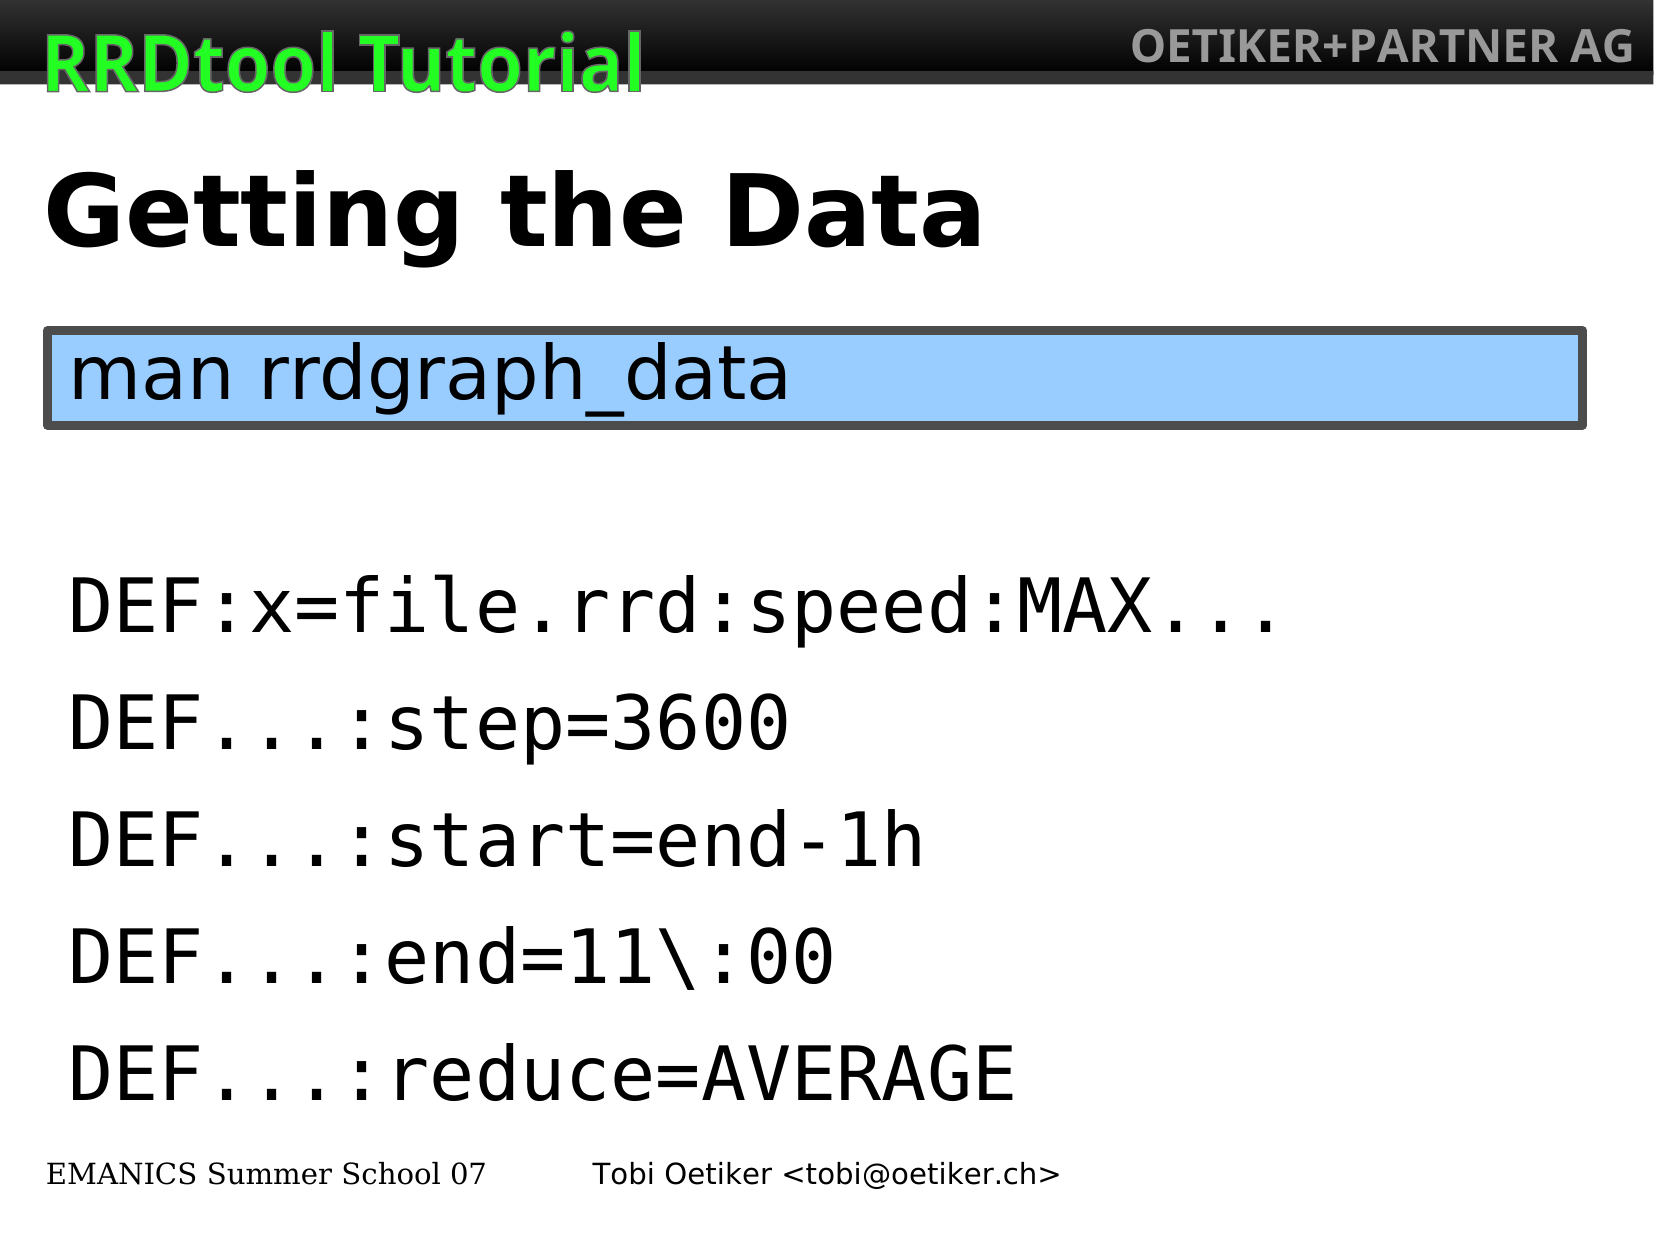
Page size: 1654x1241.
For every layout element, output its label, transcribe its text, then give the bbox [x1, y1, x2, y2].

list man rrdgraph_data DEF:x=file.rrd:speed:MAX... DEF...:step=3600 DEF...:start=end-1h DEF...:end=11\:00 DEF...:reduce=AVERAGE [50, 329, 1571, 1118]
title Getting the Data [43, 137, 1582, 287]
text_box [1571, 330, 1583, 426]
